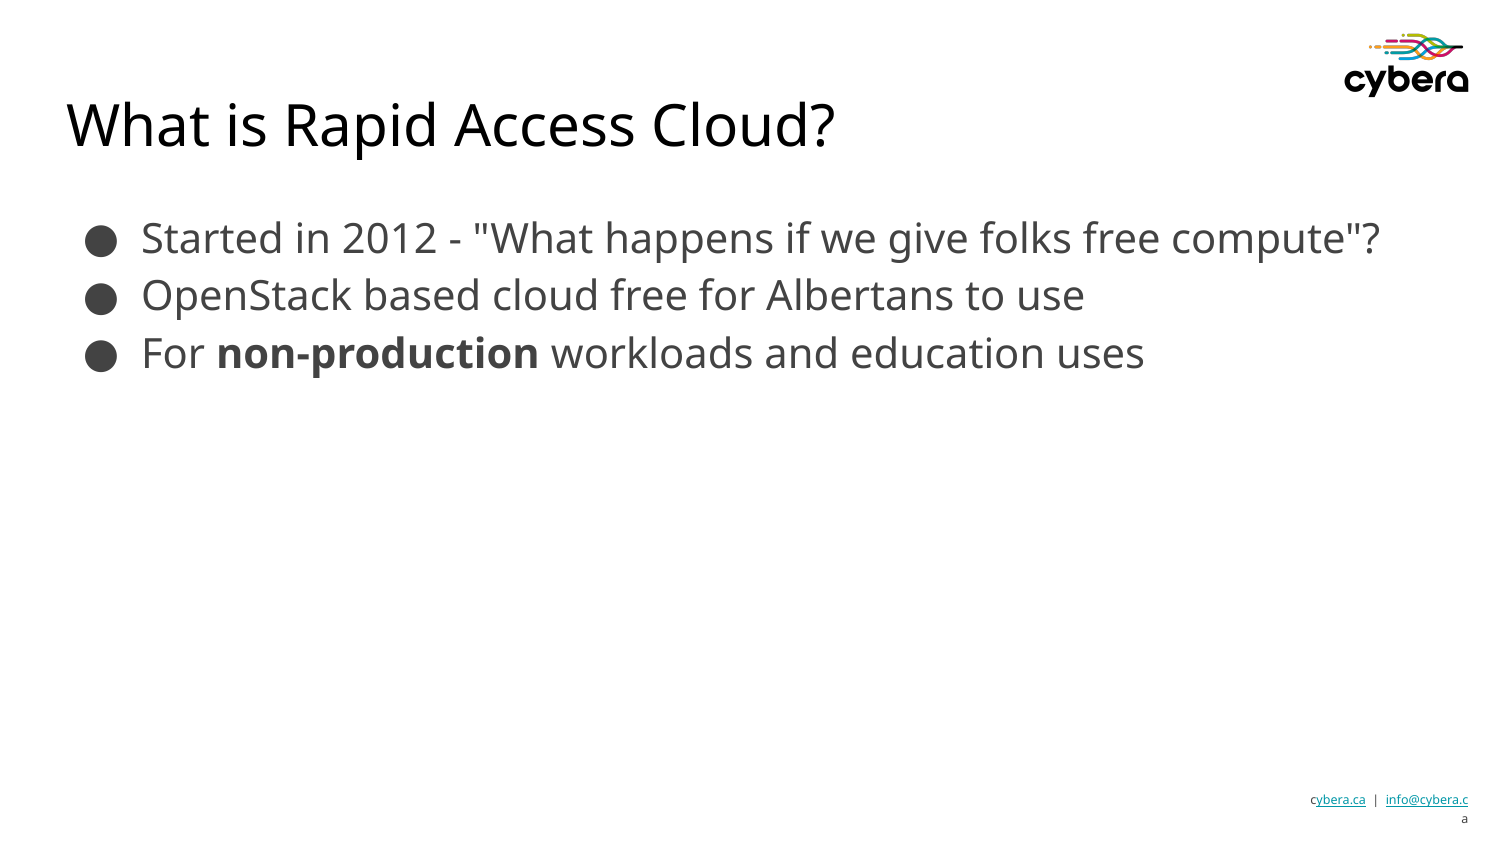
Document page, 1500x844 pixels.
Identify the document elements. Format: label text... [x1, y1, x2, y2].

picture [1344, 33, 1469, 98]
list Started in 2012 - "What happens if we give folks free compute"? OpenStack based cloud free for Albertans to use For non-production workloads and education uses [51, 189, 1451, 750]
title What is Rapid Access Cloud? [51, 72, 1314, 167]
